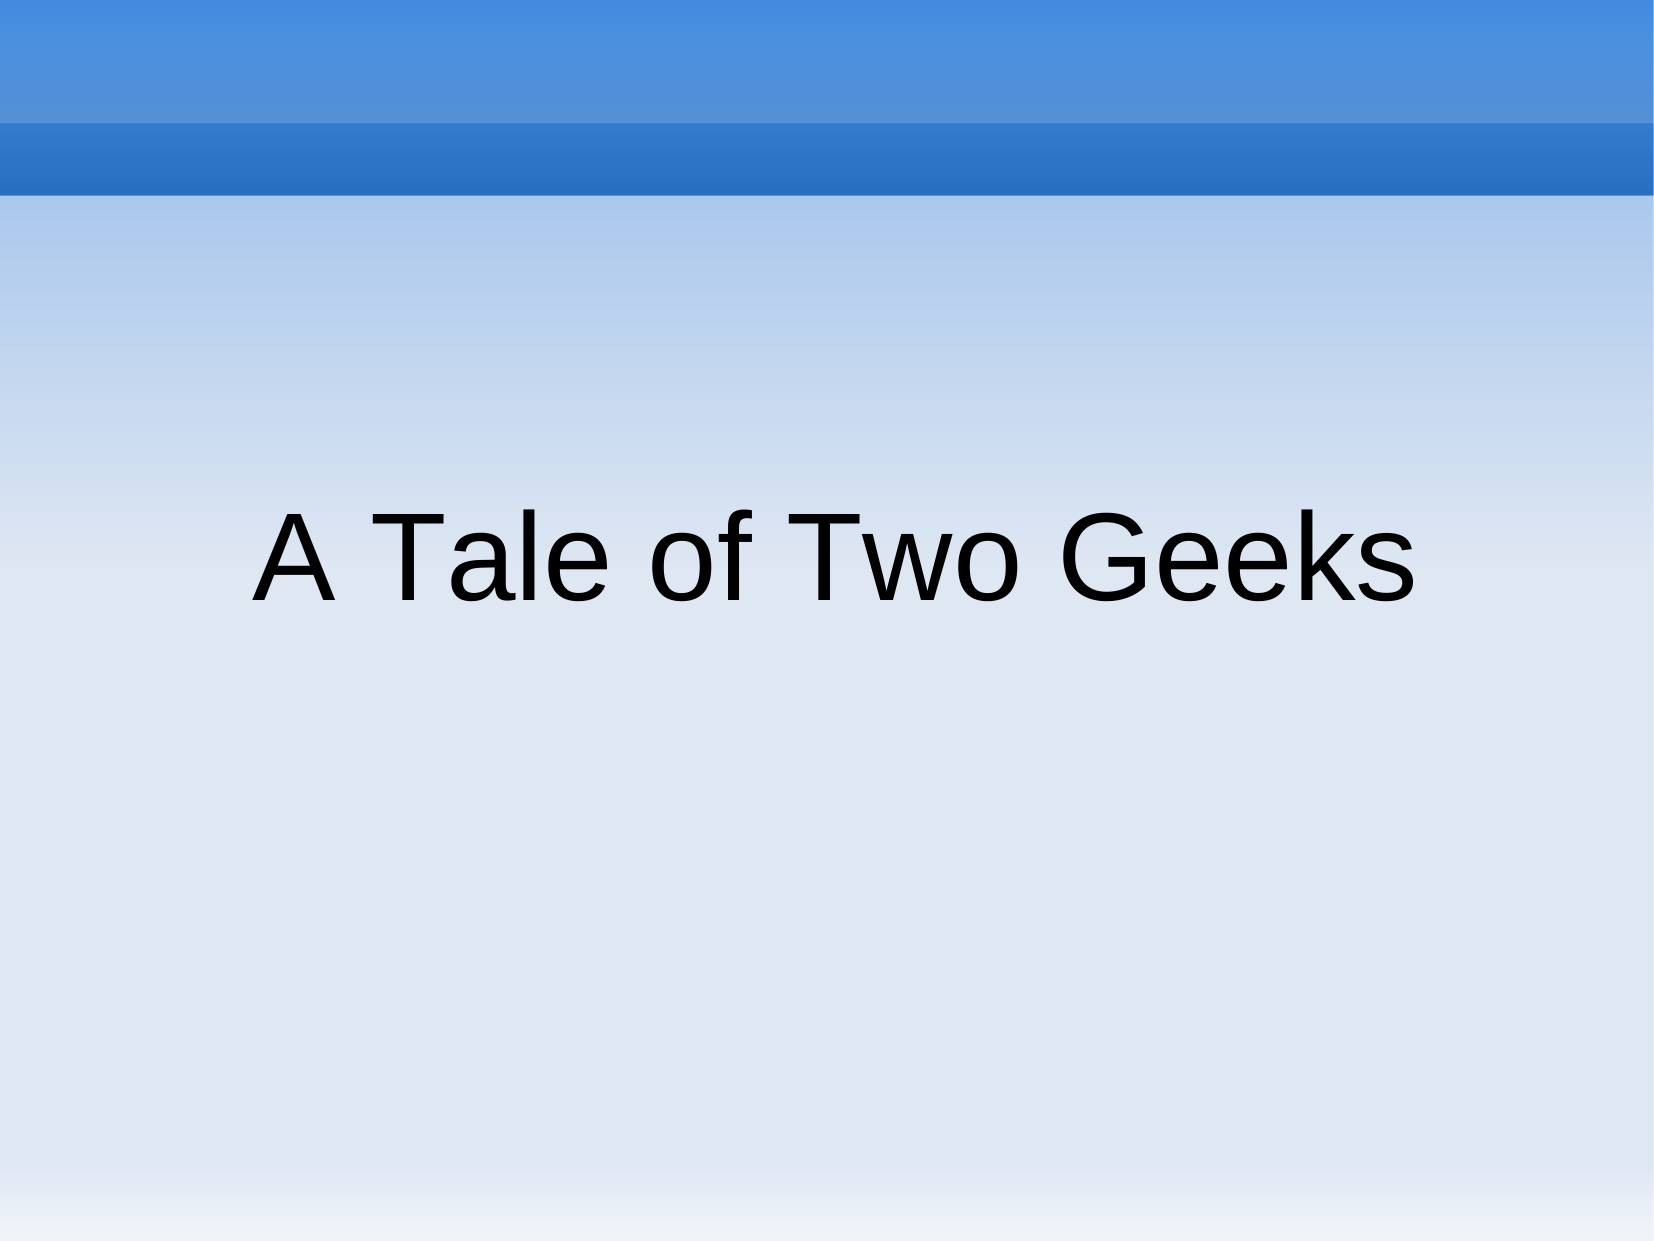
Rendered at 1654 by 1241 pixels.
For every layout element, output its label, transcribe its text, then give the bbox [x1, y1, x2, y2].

list A Tale of Two Geeks [82, 487, 1571, 1094]
picture [0, 0, 1654, 1241]
